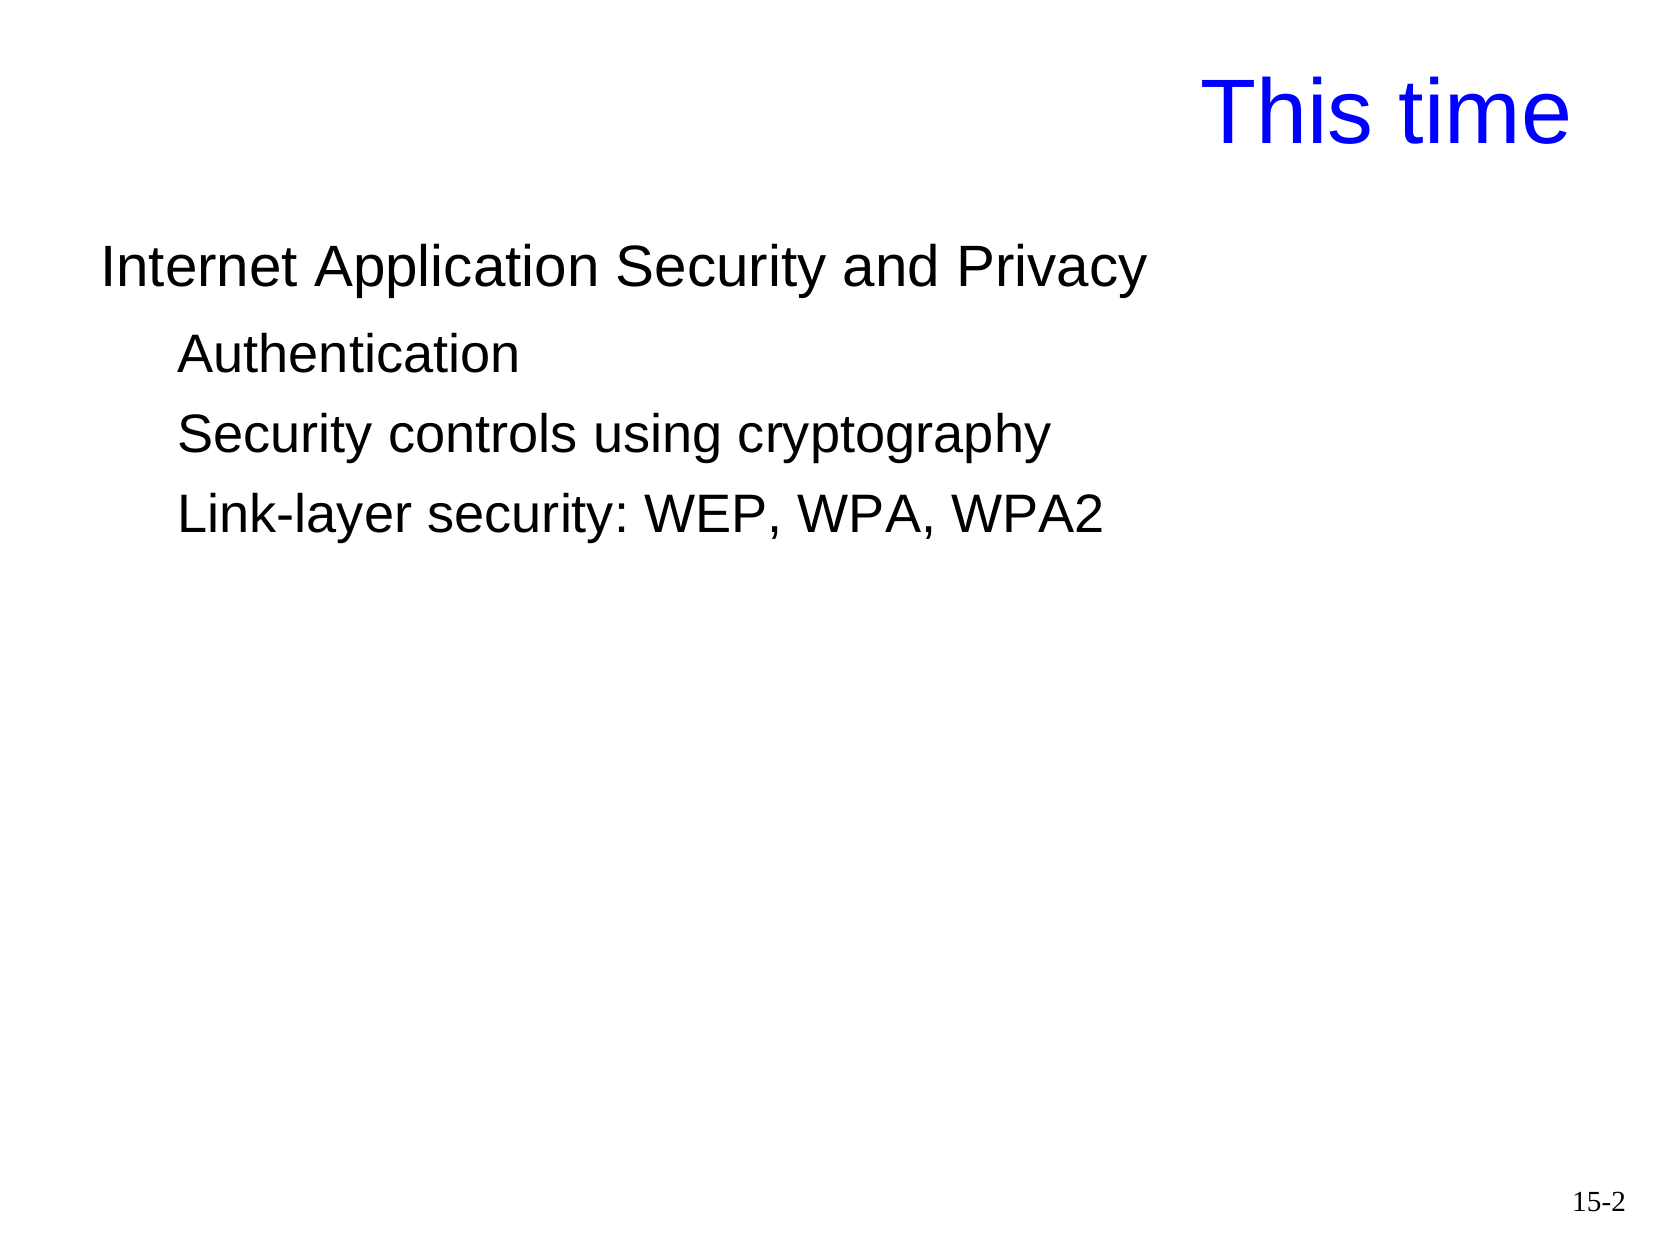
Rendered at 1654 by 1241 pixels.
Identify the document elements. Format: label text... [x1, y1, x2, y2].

list Internet Application Security and Privacy Authentication Security controls using cryptography Link-layer security: WEP, WPA, WPA2 [82, 237, 1571, 1161]
title This time [84, 18, 1573, 211]
